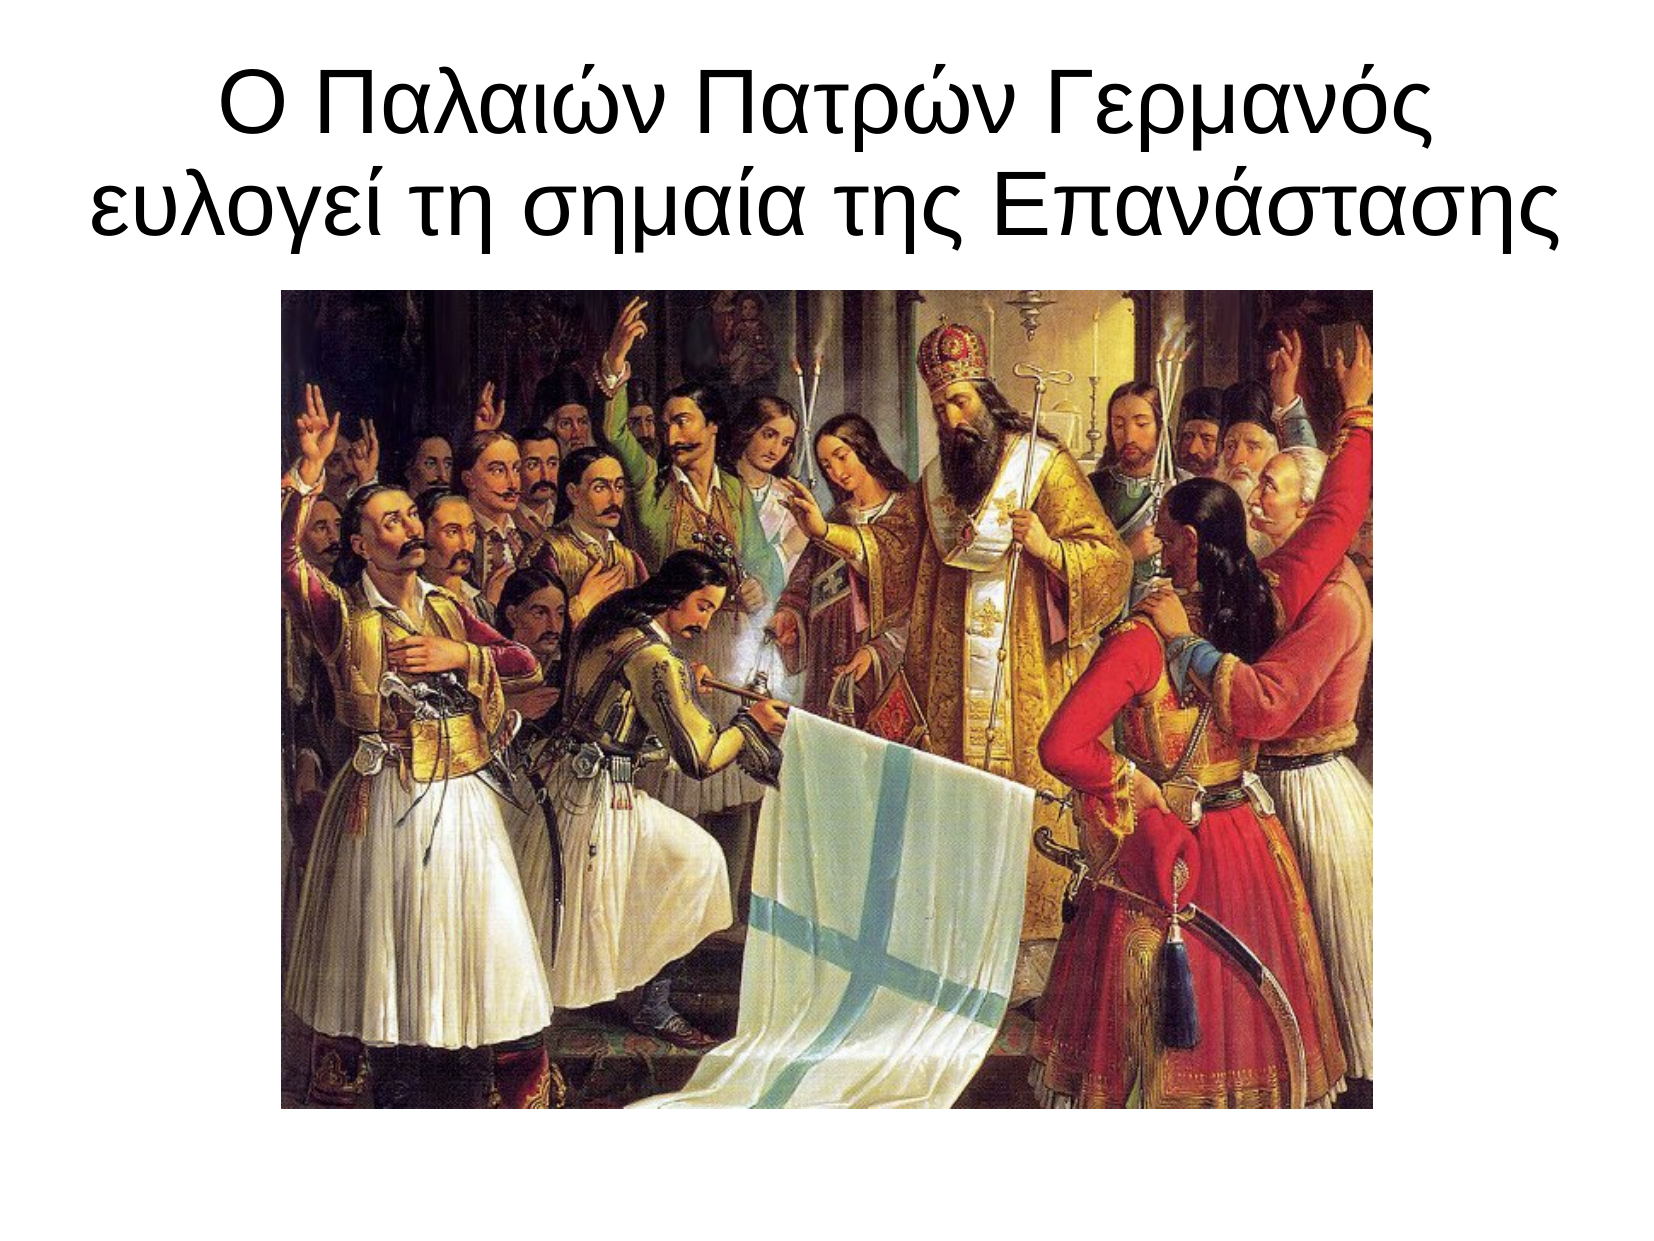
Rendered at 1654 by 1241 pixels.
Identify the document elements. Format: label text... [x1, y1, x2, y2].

title Ο Παλαιών Πατρών Γερμανός ευλογεί τη σημαία της Επανάστασης [82, 49, 1571, 257]
picture [281, 290, 1373, 1109]
